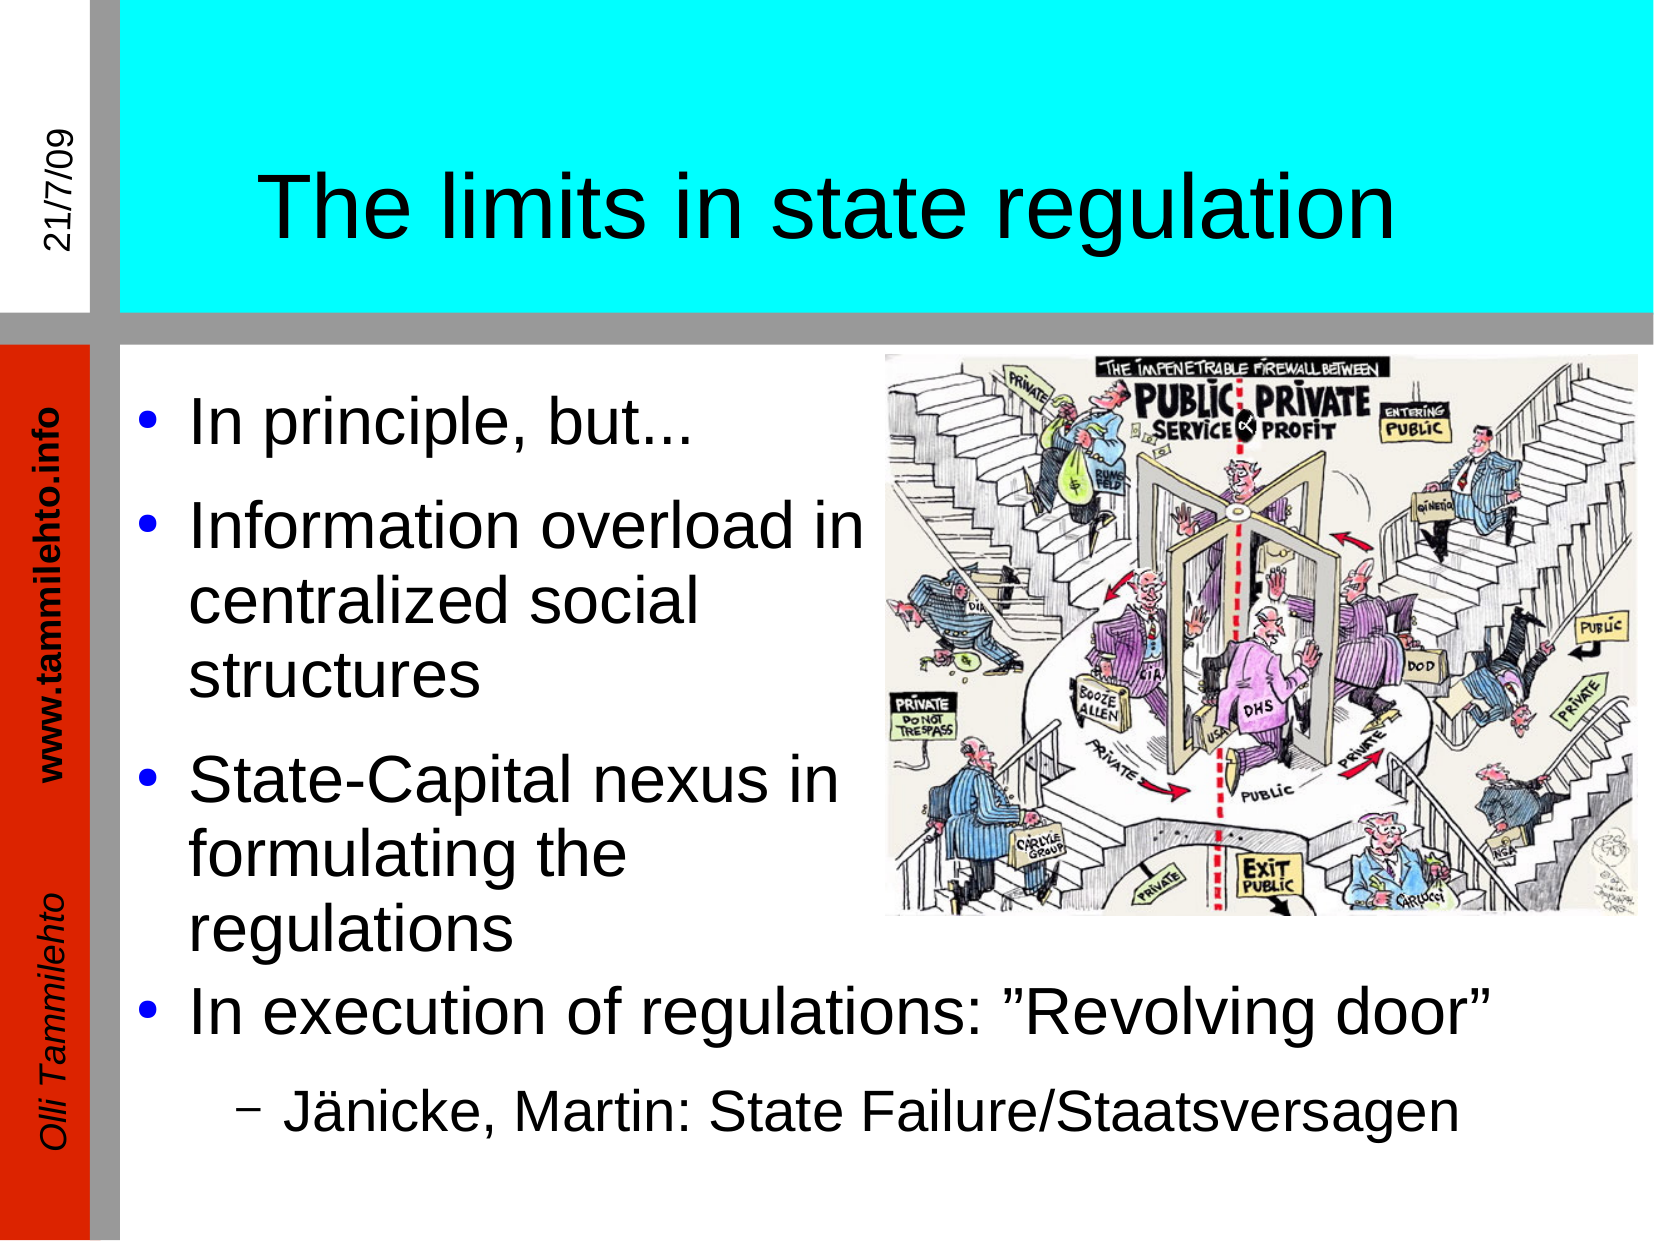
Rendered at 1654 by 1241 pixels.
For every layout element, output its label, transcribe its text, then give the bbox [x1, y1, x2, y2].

picture [885, 354, 1638, 916]
list In principle, but... Information overload in centralized social structures State-Capital nexus in formulating the regulations [118, 383, 883, 974]
title The limits in state regulation [121, 102, 1534, 311]
text_box [915, 708, 1211, 779]
list In execution of regulations: ”Revolving door” Jänicke, Martin: State Failure/Staatsversagen [118, 974, 1625, 1182]
